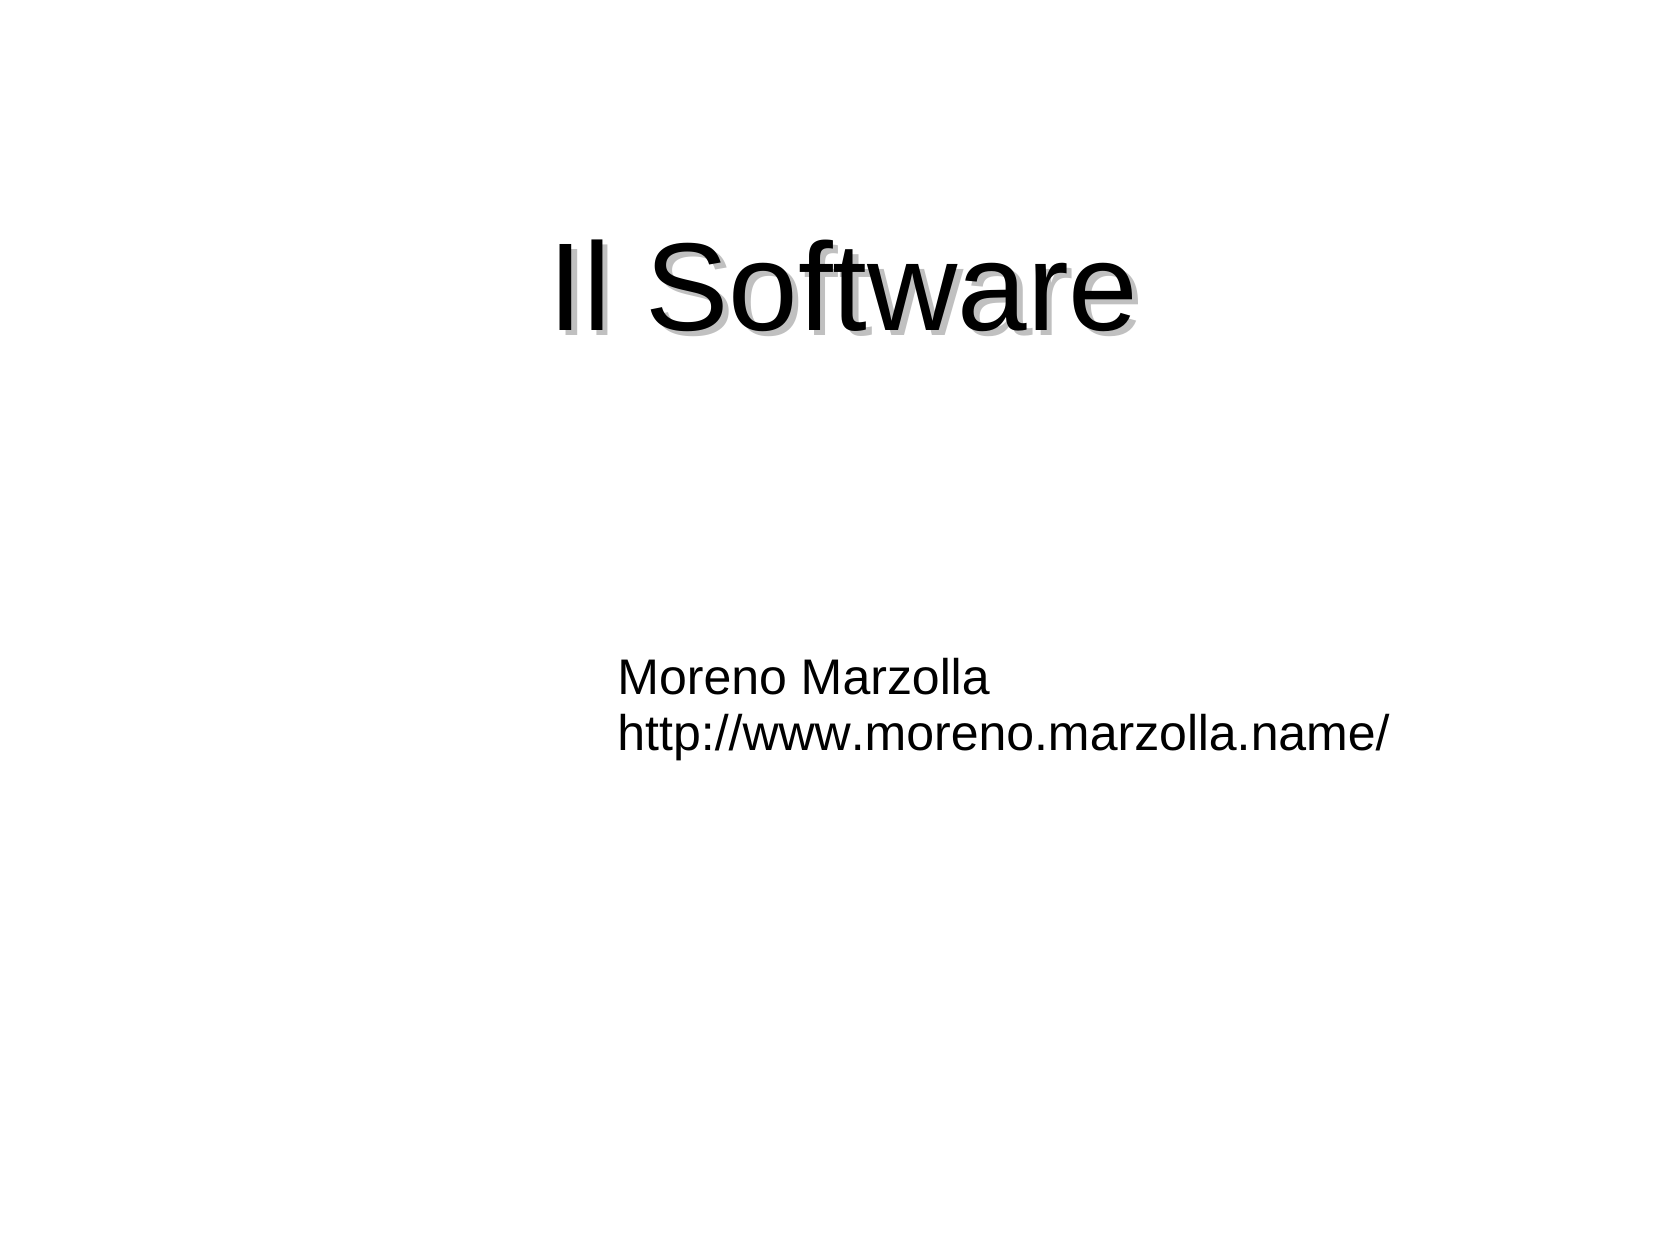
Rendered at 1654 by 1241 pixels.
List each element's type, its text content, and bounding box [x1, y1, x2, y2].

text_box Moreno Marzolla http://www.moreno.marzolla.name/ [617, 649, 1391, 988]
text_box Il Software [75, 147, 1613, 426]
